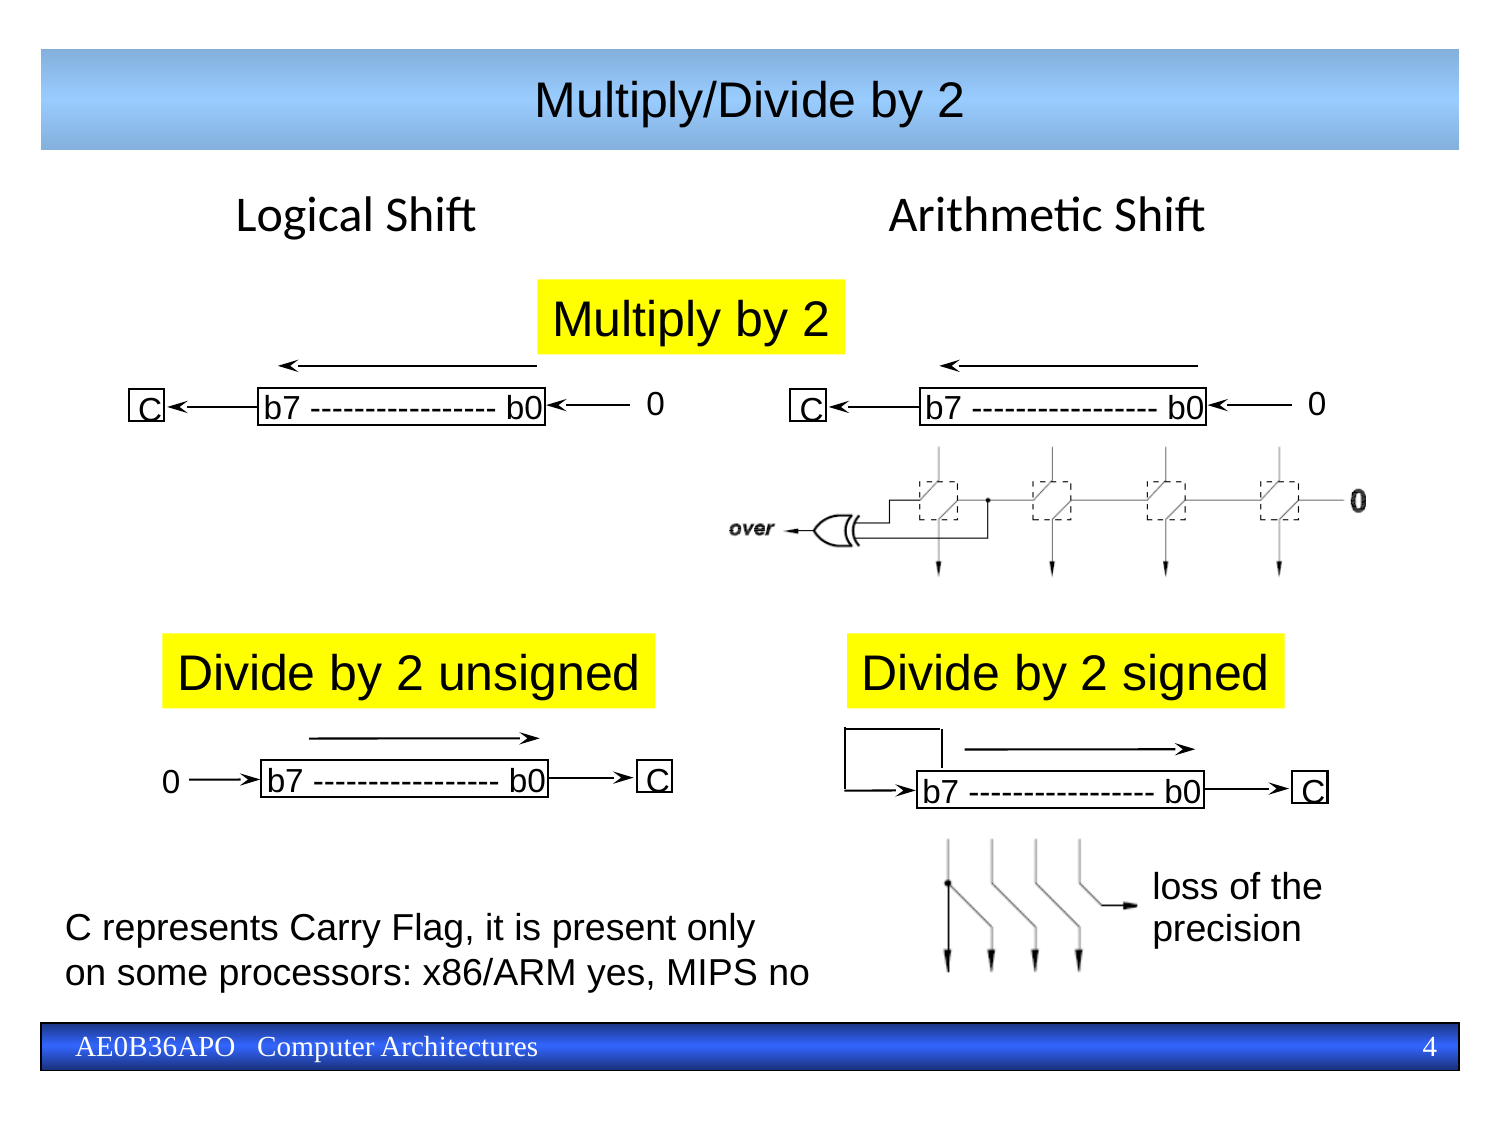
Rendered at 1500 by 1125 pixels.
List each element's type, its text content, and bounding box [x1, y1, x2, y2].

text_box 0 [1292, 374, 1342, 430]
text_box b7 ----------------- b0 [251, 751, 562, 807]
text_box C [122, 380, 178, 436]
text_box b7 ----------------- b0 [907, 762, 1217, 818]
text_box C represents Carry Flag, it is present only on some processors: x86/ARM yes, MIPS no [49, 895, 825, 1001]
text_box C [630, 751, 685, 807]
text_box Arithmetic Shift [774, 166, 1320, 257]
picture [887, 820, 1338, 985]
text_box Divide by 2 signed [847, 633, 1285, 709]
text_box Multiply by 2 [537, 279, 845, 355]
title Multiply/Divide by 2 [41, 49, 1459, 150]
text_box C [1286, 762, 1341, 818]
text_box Divide by 2 unsigned [162, 633, 656, 709]
text_box b7 ----------------- b0 [910, 378, 1220, 434]
text_box 0 [631, 374, 681, 430]
text_box loss of the precision [1137, 858, 1363, 996]
text_box 0 [146, 752, 196, 808]
text_box b7 ----------------- b0 [248, 378, 559, 434]
title Logical Shift [137, 160, 575, 263]
text_box C [784, 380, 839, 436]
picture [712, 440, 1380, 580]
